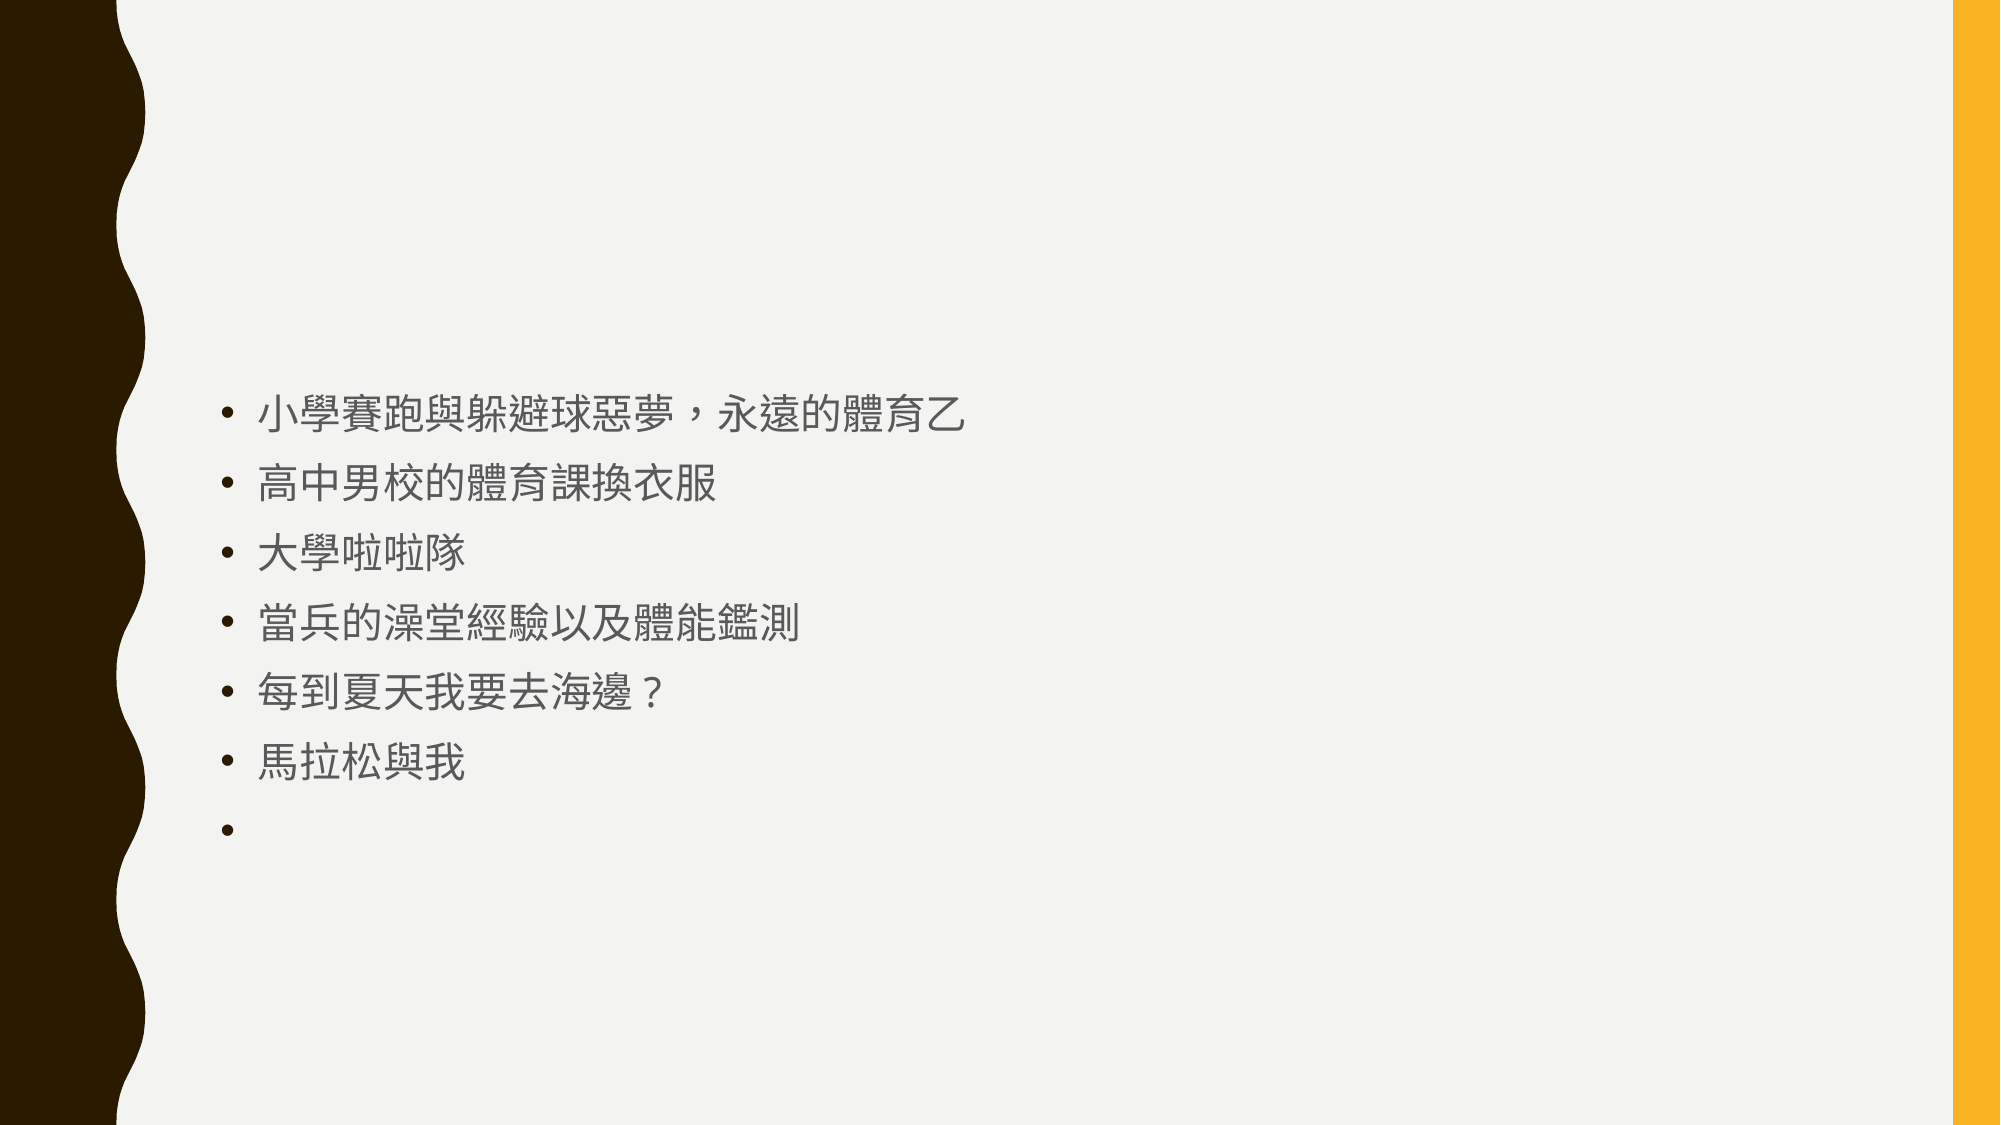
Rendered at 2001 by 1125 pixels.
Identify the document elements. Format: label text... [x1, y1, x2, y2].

list 小學賽跑與躲避球惡夢，永遠的體育乙 高中男校的體育課換衣服 大學啦啦隊 當兵的澡堂經驗以及體能鑑測 每到夏天我要去海邊? 馬拉松與我 [205, 375, 1876, 965]
